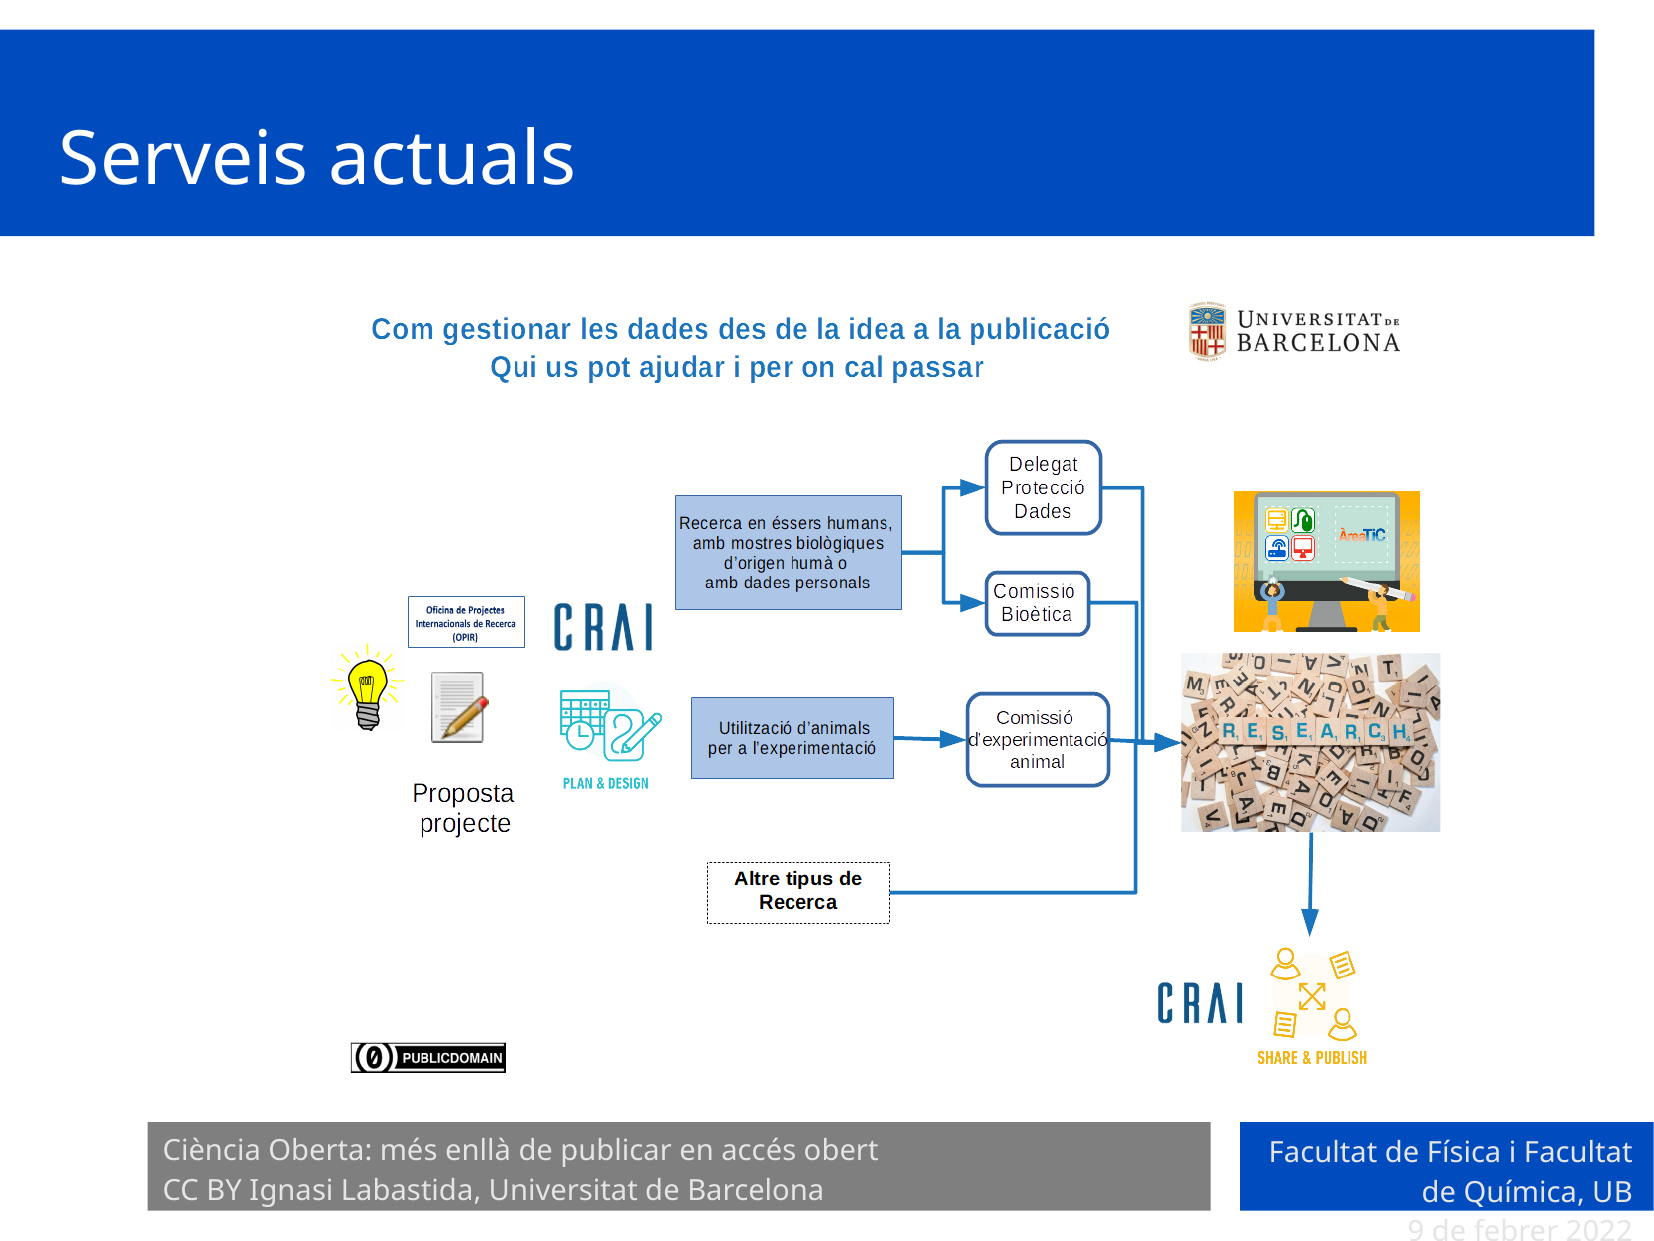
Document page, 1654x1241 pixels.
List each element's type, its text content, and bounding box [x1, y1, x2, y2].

picture [330, 289, 1441, 1075]
title Serveis actuals [59, 59, 1595, 207]
